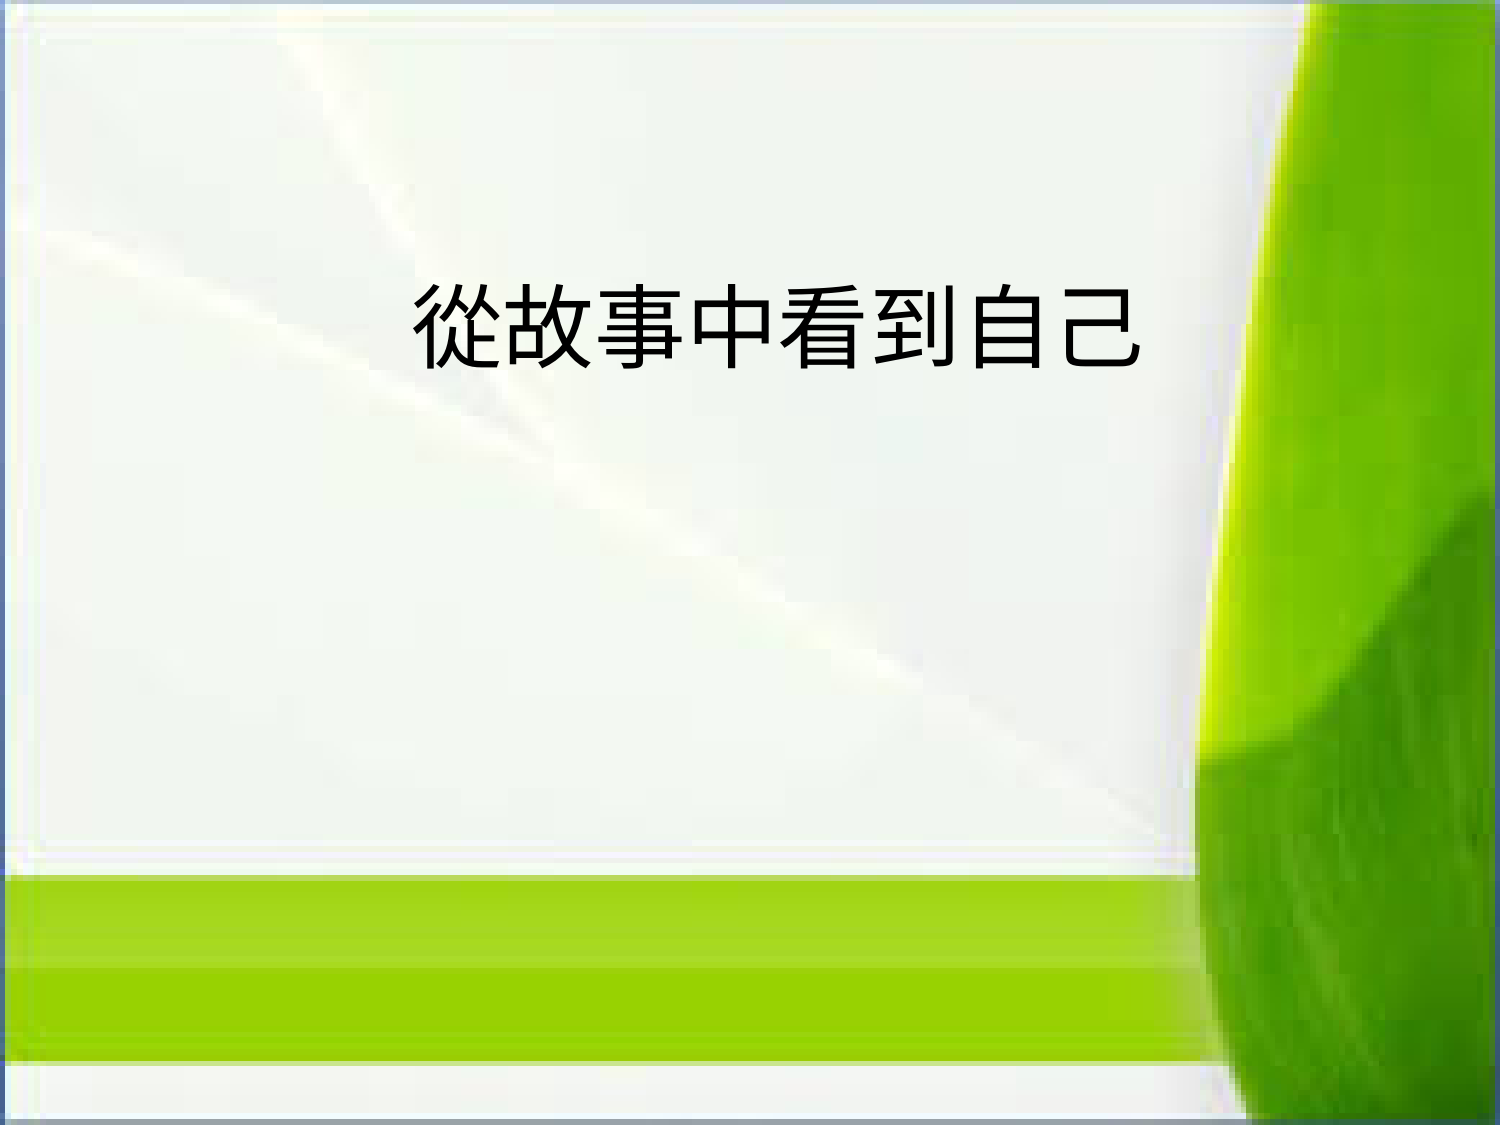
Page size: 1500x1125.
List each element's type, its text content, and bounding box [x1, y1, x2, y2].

list 從故事中看到自己 [75, 262, 1426, 1005]
